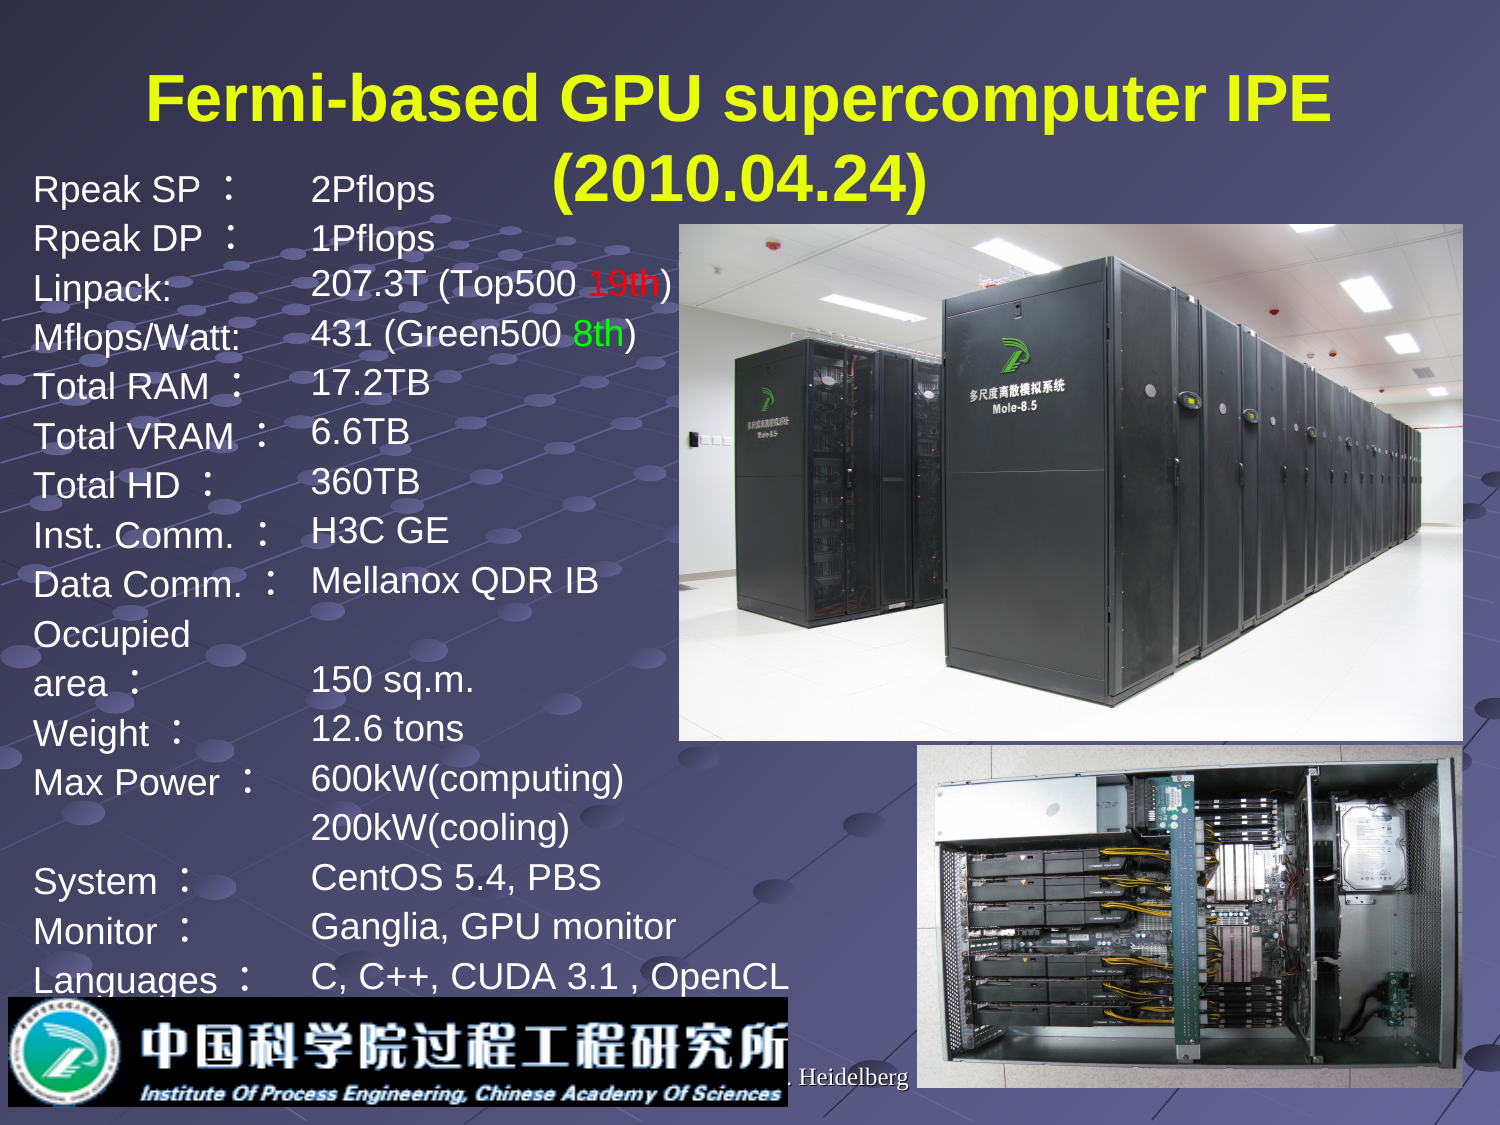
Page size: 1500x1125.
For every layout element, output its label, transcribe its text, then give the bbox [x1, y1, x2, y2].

text_box 2Pflops 1Pflops 207.3T (Top500 19th) 431 (Green500 8th) 17.2TB 6.6TB 360TB H3C GE Mellanox QDR IB 150 sq.m. 12.6 tons 600kW(computing) 200kW(cooling) CentOS 5.4, PBS Ganglia, GPU monitor C, C++, CUDA 3.1 , OpenCL [290, 222, 831, 1013]
text_box Fermi-based GPU supercomputer IPE (2010.04.24) [1, 46, 1479, 222]
picture [917, 745, 1463, 1088]
text_box Rpeak SP： Rpeak DP： Linpack: Mflops/Watt: Total RAM： Total VRAM： Total HD： Inst. Comm.： Data Comm.： Occupied area： Weight： Max Power： System： Monitor： Languages： [12, 222, 290, 944]
picture [8, 997, 788, 1107]
picture [831, 224, 1463, 741]
